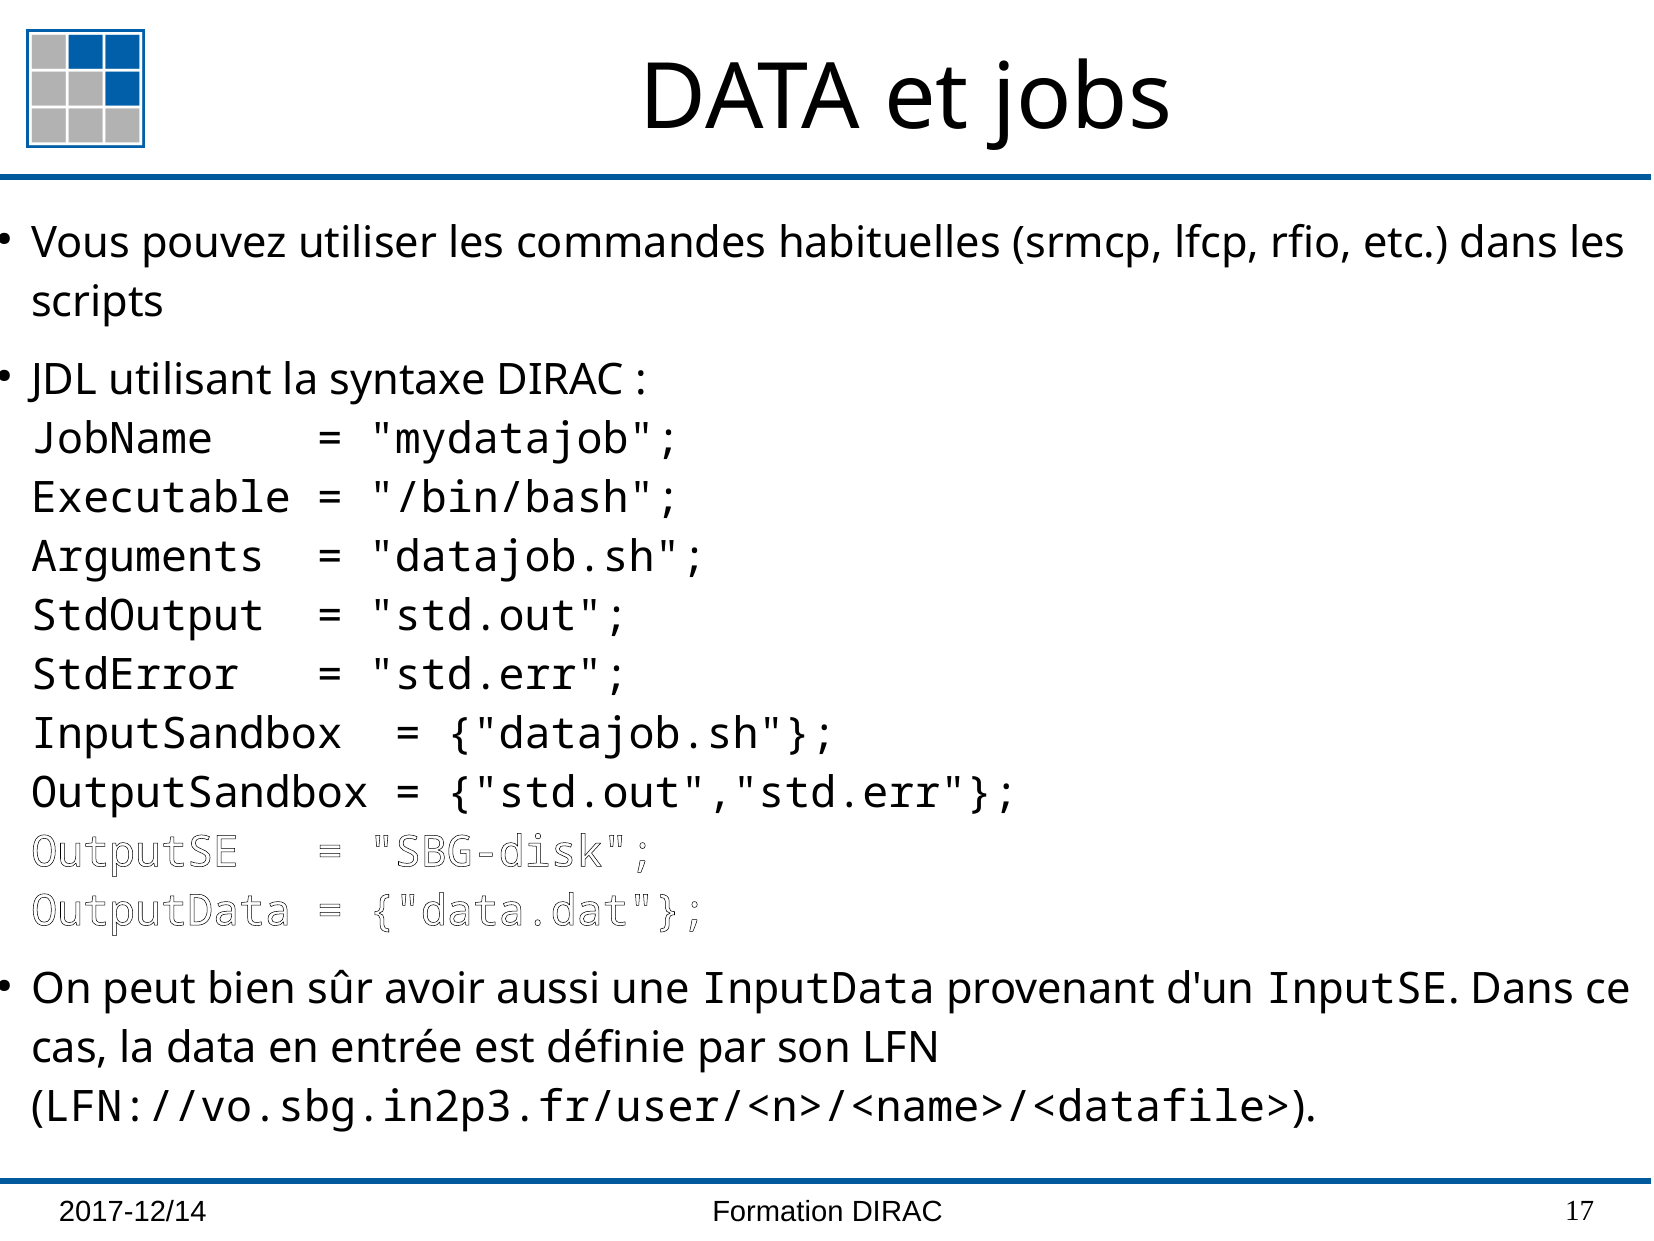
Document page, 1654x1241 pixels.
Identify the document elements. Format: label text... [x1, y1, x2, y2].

title DATA et jobs [162, 43, 1651, 144]
list Vous pouvez utiliser les commandes habituelles (srmcp, lfcp, rfio, etc.) dans les scripts JDL utilisant la syntaxe DIRAC : JobName = "mydatajob"; Executable = "/bin/bash"; Arguments = "datajob.sh"; StdOutput = "std.out"; StdError = "std.err"; InputSandbox = {"datajob.sh"}; OutputSandbox = {"std.out","std.err"}; OutputSE = "SBG-disk"; OutputData = {"data.dat"}; On peut bien sûr avoir aussi une InputData provenant d'un InputSE. Dans ce cas, la data en entrée est définie par son LFN (LFN://vo.sbg.in2p3.fr/user/<n>/<name>/<datafile>). [0, 210, 1639, 1137]
picture [26, 29, 145, 148]
